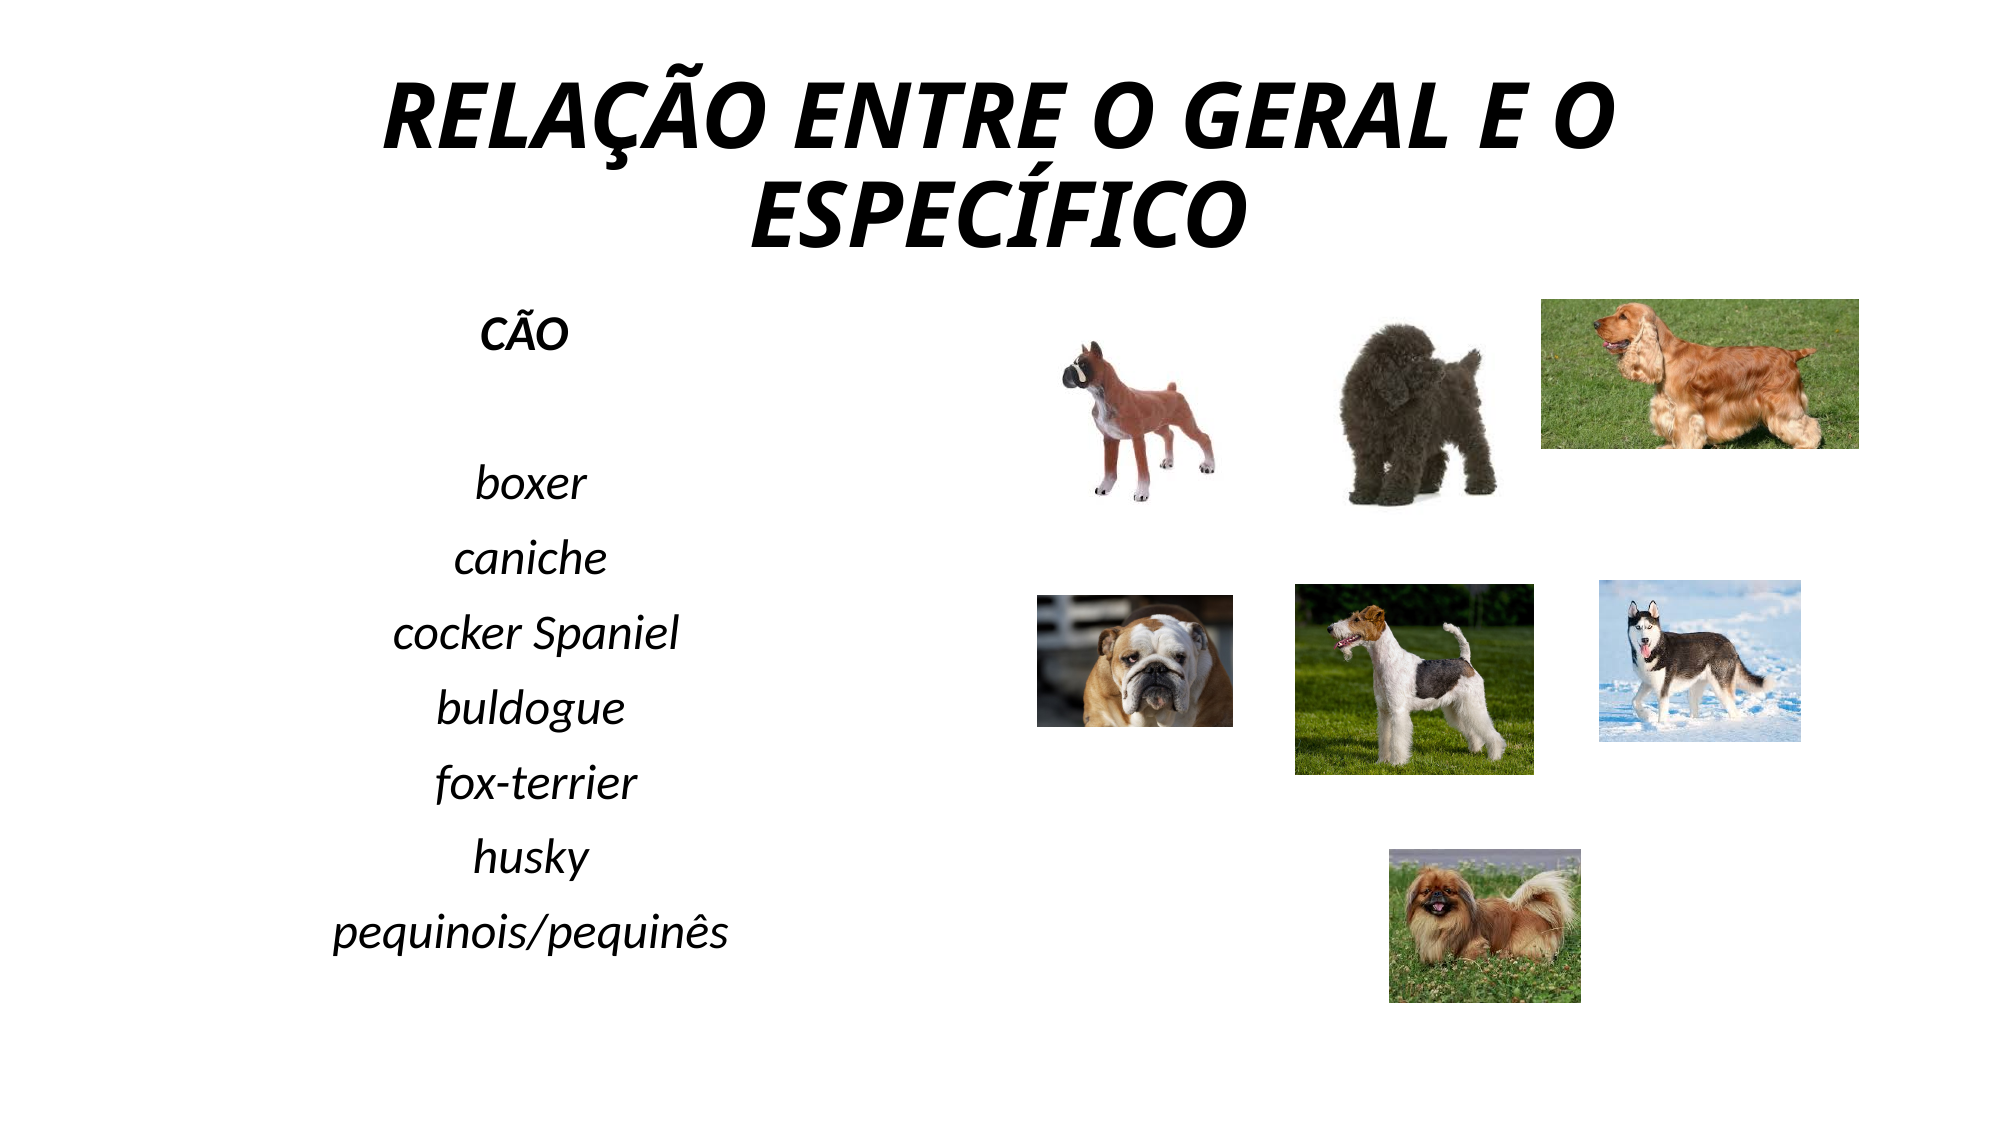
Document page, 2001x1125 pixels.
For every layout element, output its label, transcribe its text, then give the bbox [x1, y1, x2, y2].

picture [1599, 580, 1801, 742]
picture [1025, 300, 1534, 528]
picture [1541, 299, 1859, 449]
title RELAÇÃO ENTRE O GERAL E O ESPECÍFICO [137, 59, 1863, 278]
picture [1037, 595, 1233, 727]
list CÃO boxer caniche cocker Spaniel buldogue fox-terrier husky pequinois/pequinês [137, 299, 925, 1104]
picture [1389, 849, 1581, 1003]
picture [1295, 584, 1534, 775]
